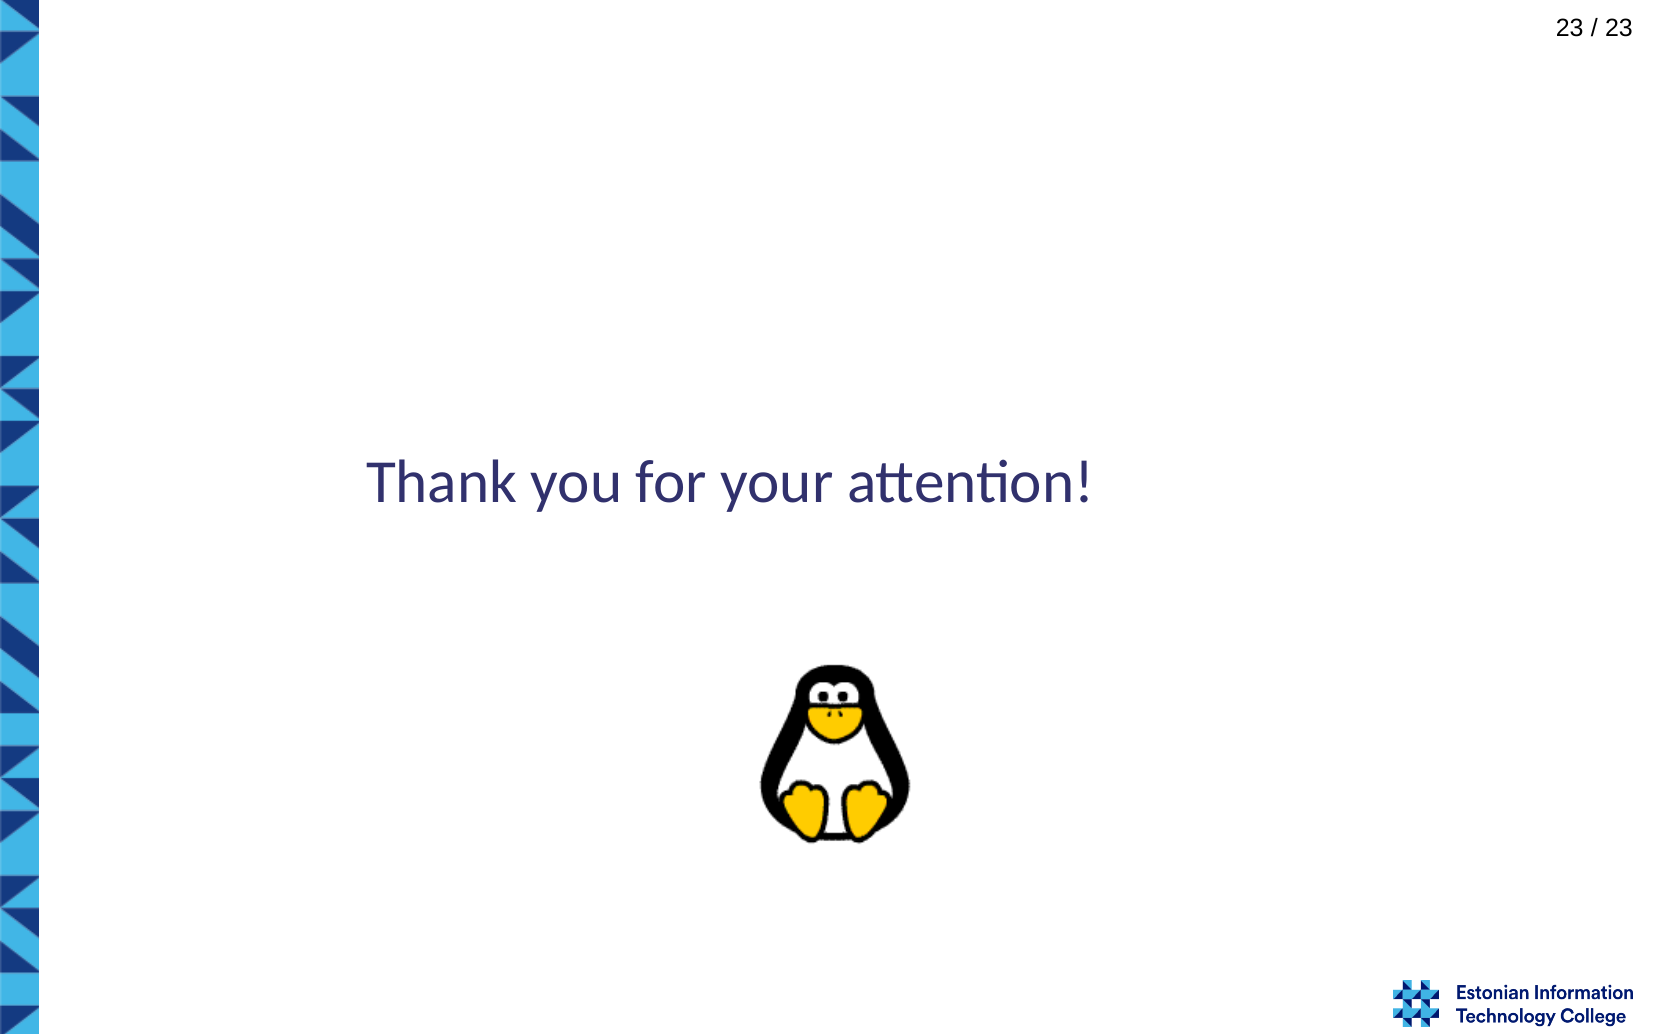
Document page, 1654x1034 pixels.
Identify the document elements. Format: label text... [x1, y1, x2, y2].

picture [708, 612, 959, 863]
picture [1393, 980, 1633, 1027]
title Thank you for your attention! [366, 415, 1276, 559]
